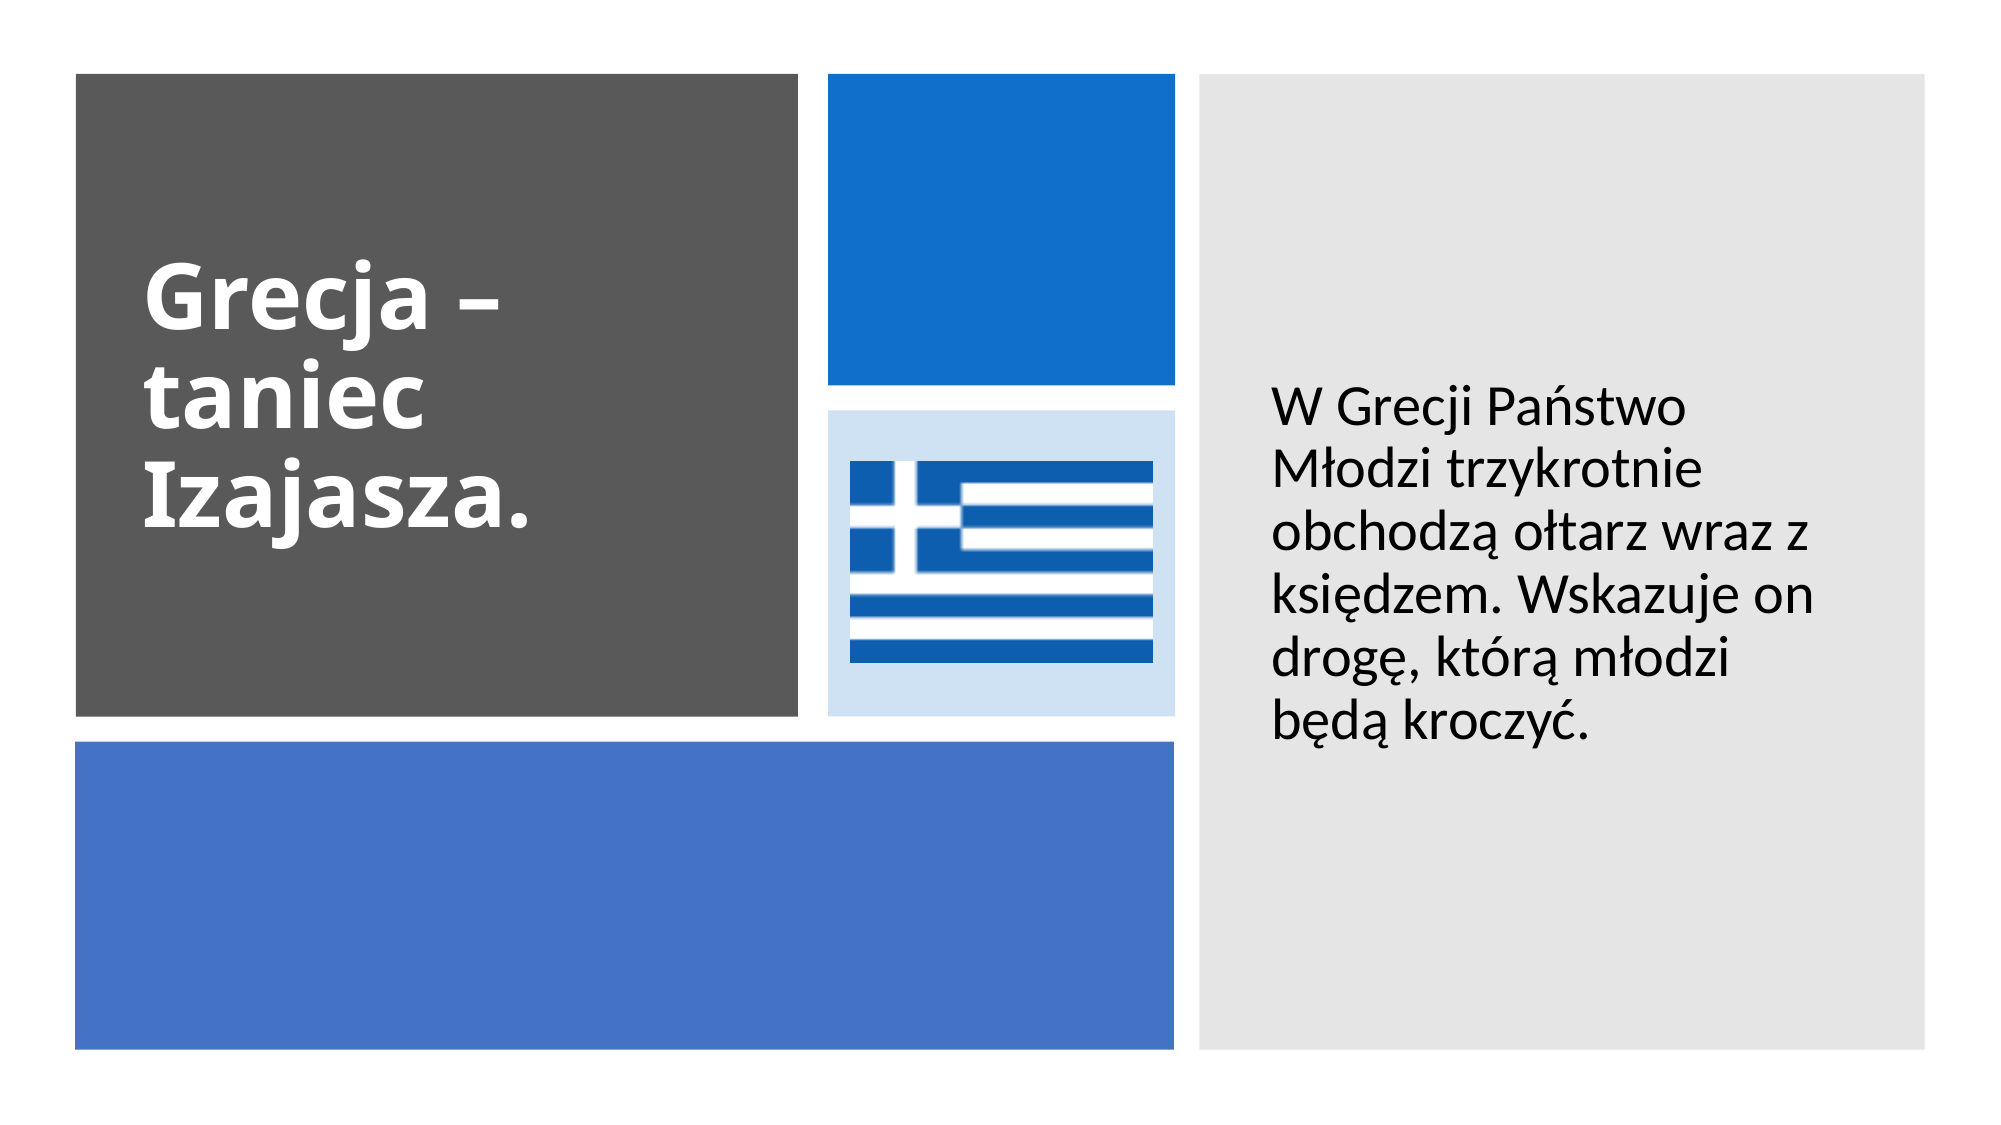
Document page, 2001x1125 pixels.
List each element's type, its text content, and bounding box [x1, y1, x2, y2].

text_box [828, 410, 1176, 717]
text_box [75, 73, 798, 717]
title Grecja – taniec Izajasza. [127, 125, 744, 673]
picture [850, 461, 1153, 663]
text_box [75, 741, 1174, 1050]
text_box [1199, 73, 1925, 1050]
list W Grecji Państwo Młodzi trzykrotnie obchodzą ołtarz wraz z księdzem. Wskazuje on drogę, którą młodzi będą kroczyć. [1256, 130, 1873, 996]
text_box [828, 73, 1176, 386]
